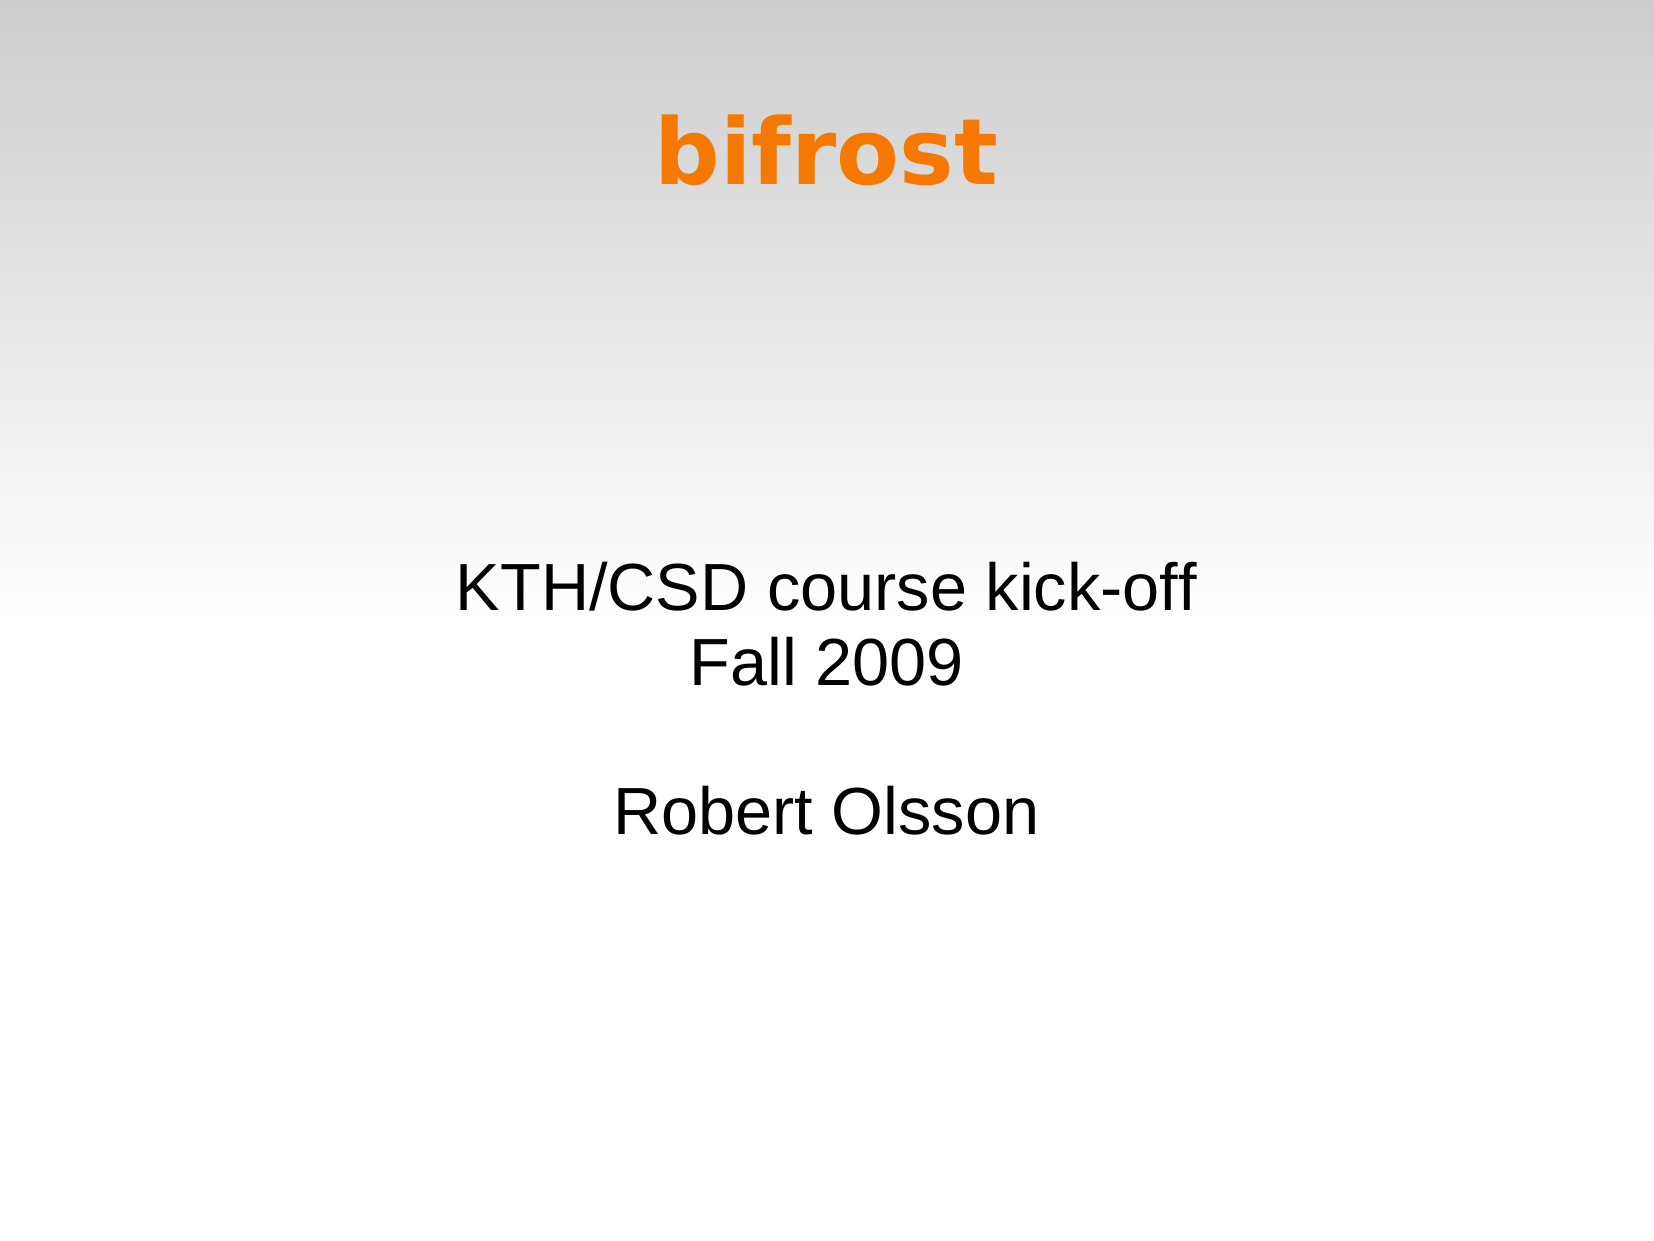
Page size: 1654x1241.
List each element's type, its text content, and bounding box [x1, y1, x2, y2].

subtitle KTH/CSD course kick-off Fall 2009 Robert Olsson [82, 533, 1571, 866]
title bifrost [82, 56, 1571, 250]
